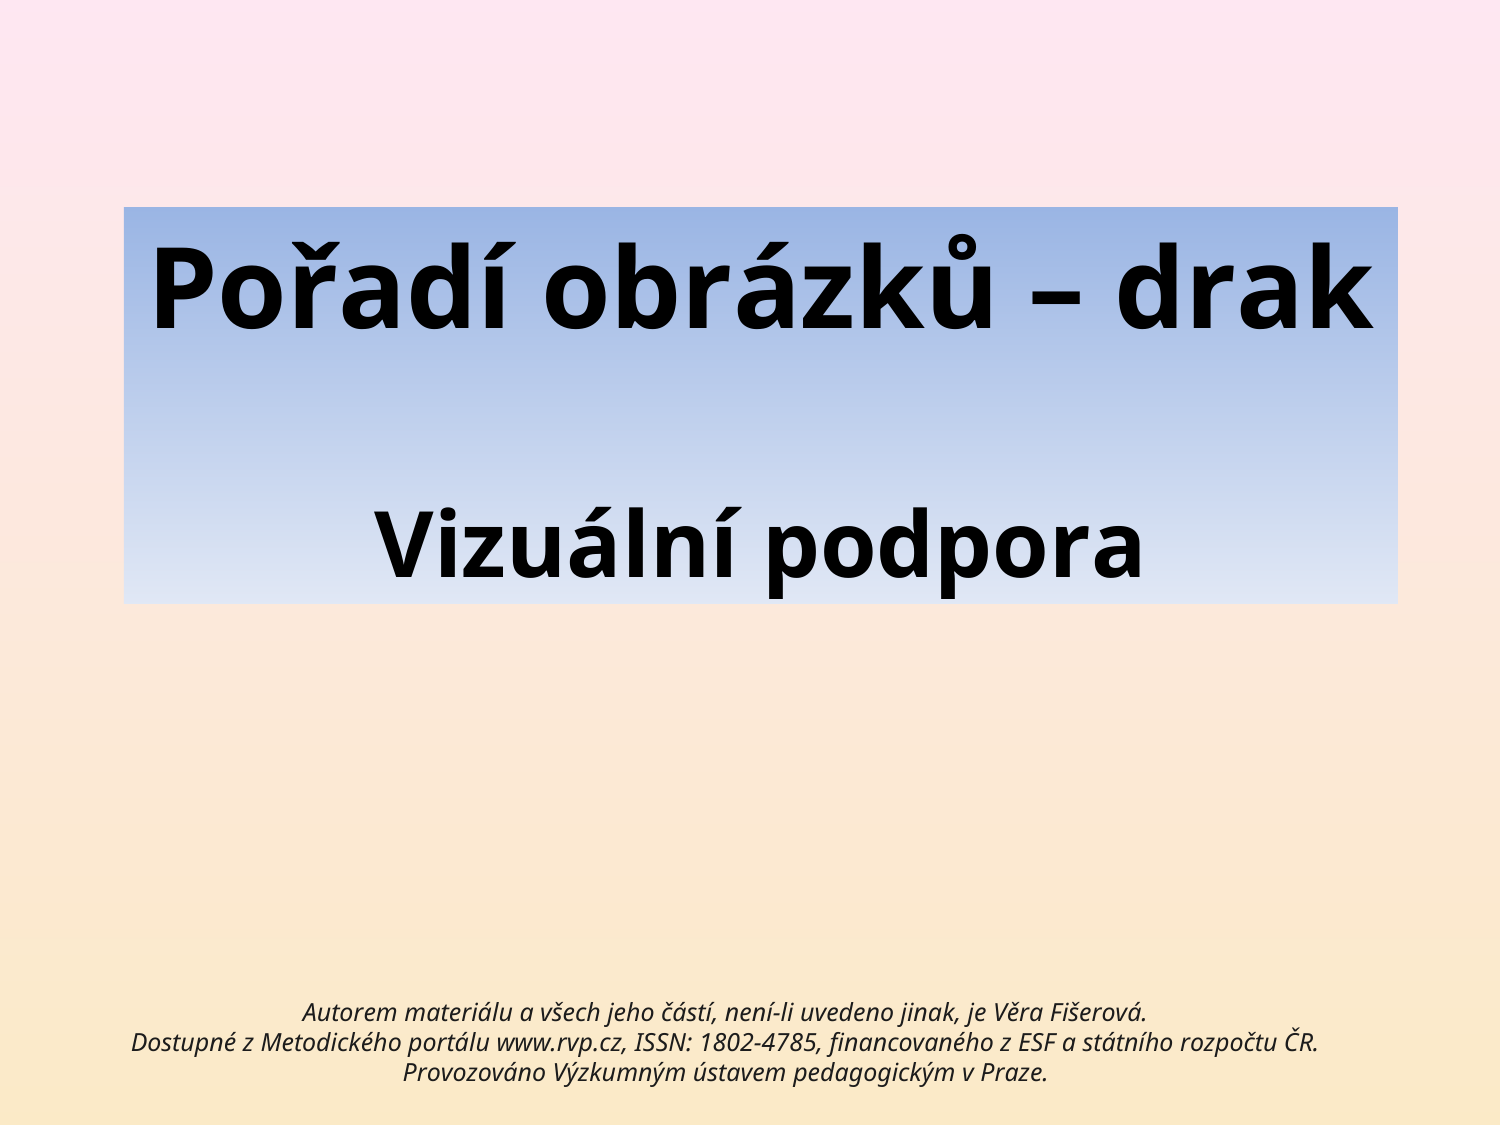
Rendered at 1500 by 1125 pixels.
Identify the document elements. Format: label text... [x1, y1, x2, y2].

text_box Pořadí obrázků – drak Vizuální podpora [123, 207, 1398, 604]
text_box Autorem materiálu a všech jeho částí, není-li uvedeno jinak, je Věra Fišerová. Dostupné z Metodického portálu www.rvp.cz, ISSN: 1802-4785, financovaného z ESF a státního rozpočtu ČR. Provozováno Výzkumným ústavem pedagogickým v Praze. [88, 1011, 1365, 1072]
